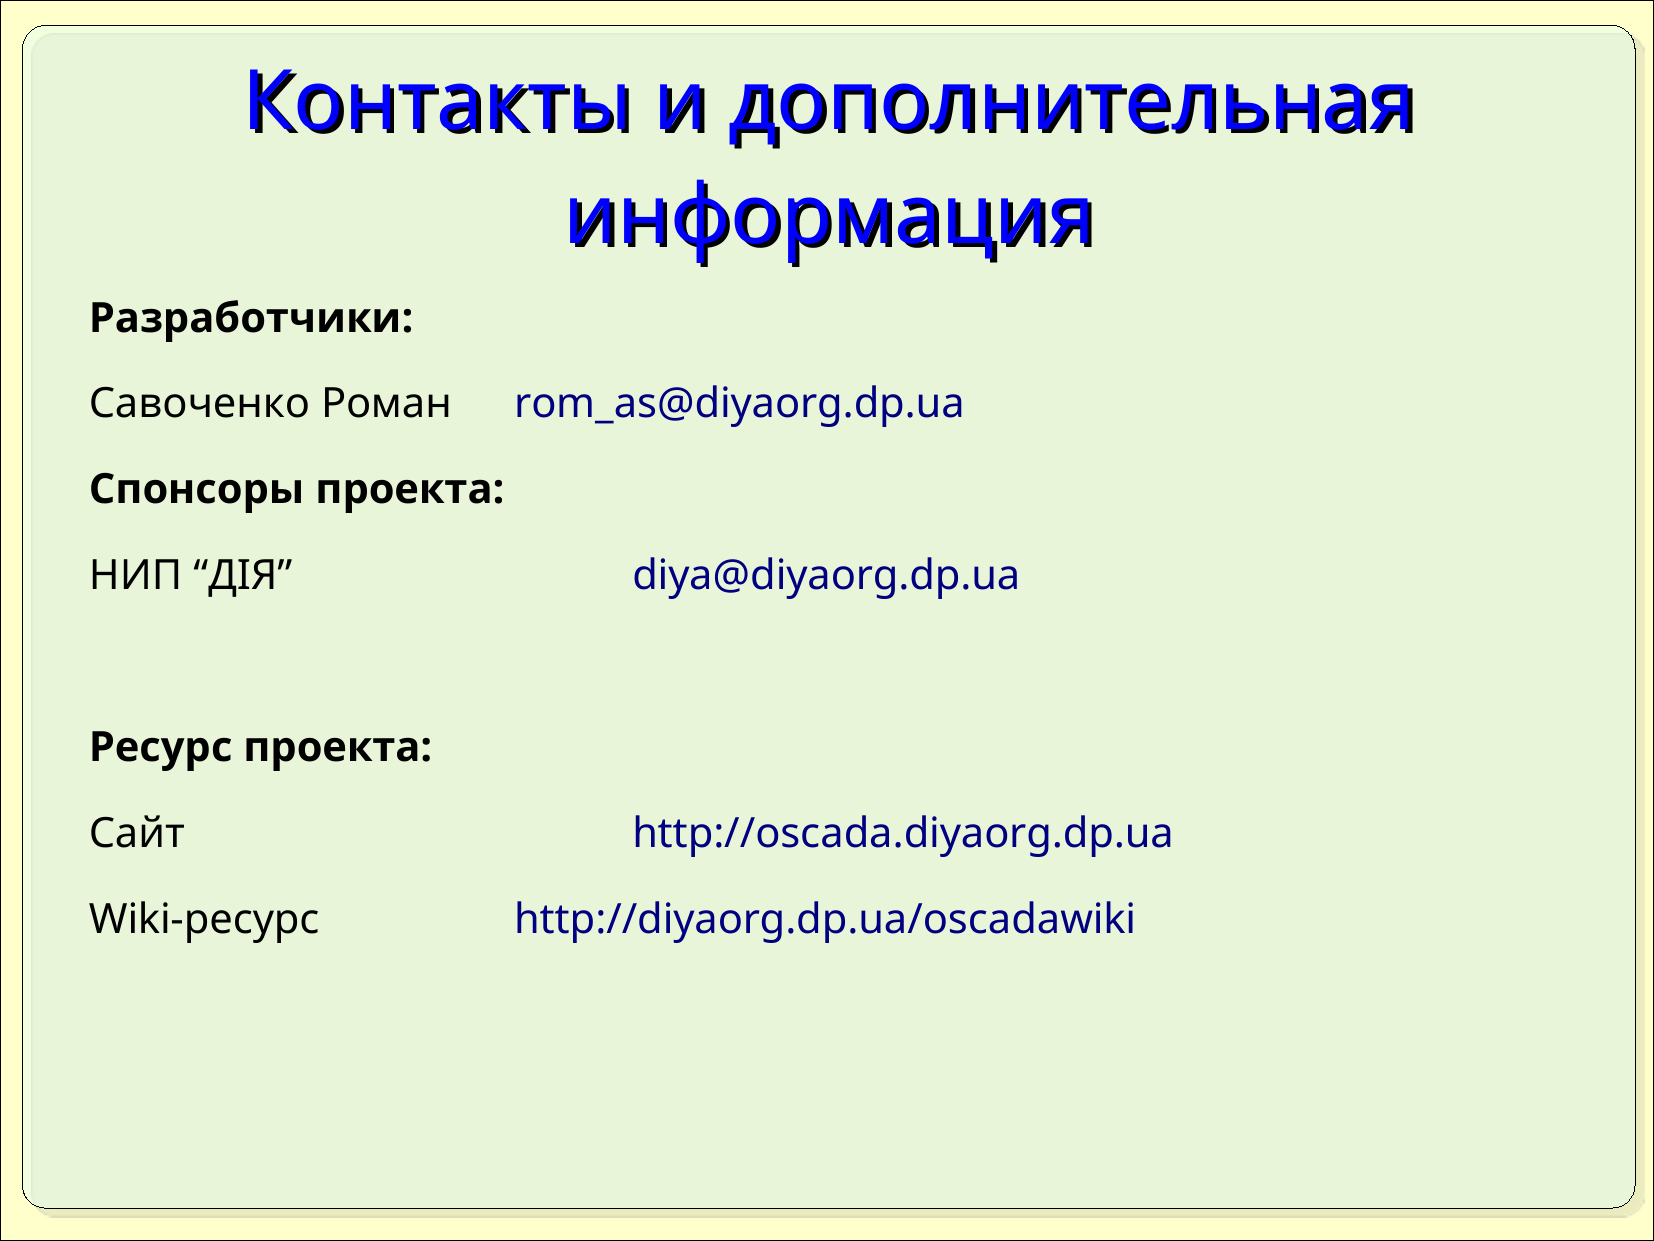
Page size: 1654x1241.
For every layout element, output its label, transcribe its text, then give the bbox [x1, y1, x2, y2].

list Разработчики: Савоченко Роман rom_as@diyaorg.dp.ua Спонсоры проекта: НИП “ДIЯ” diya@diyaorg.dp.ua Ресурс проекта: Сайт http://oscada.diyaorg.dp.ua Wiki-ресурс http://diyaorg.dp.ua/oscadawiki [77, 287, 1584, 973]
title Контакты и дополнительная информация [123, 37, 1536, 270]
